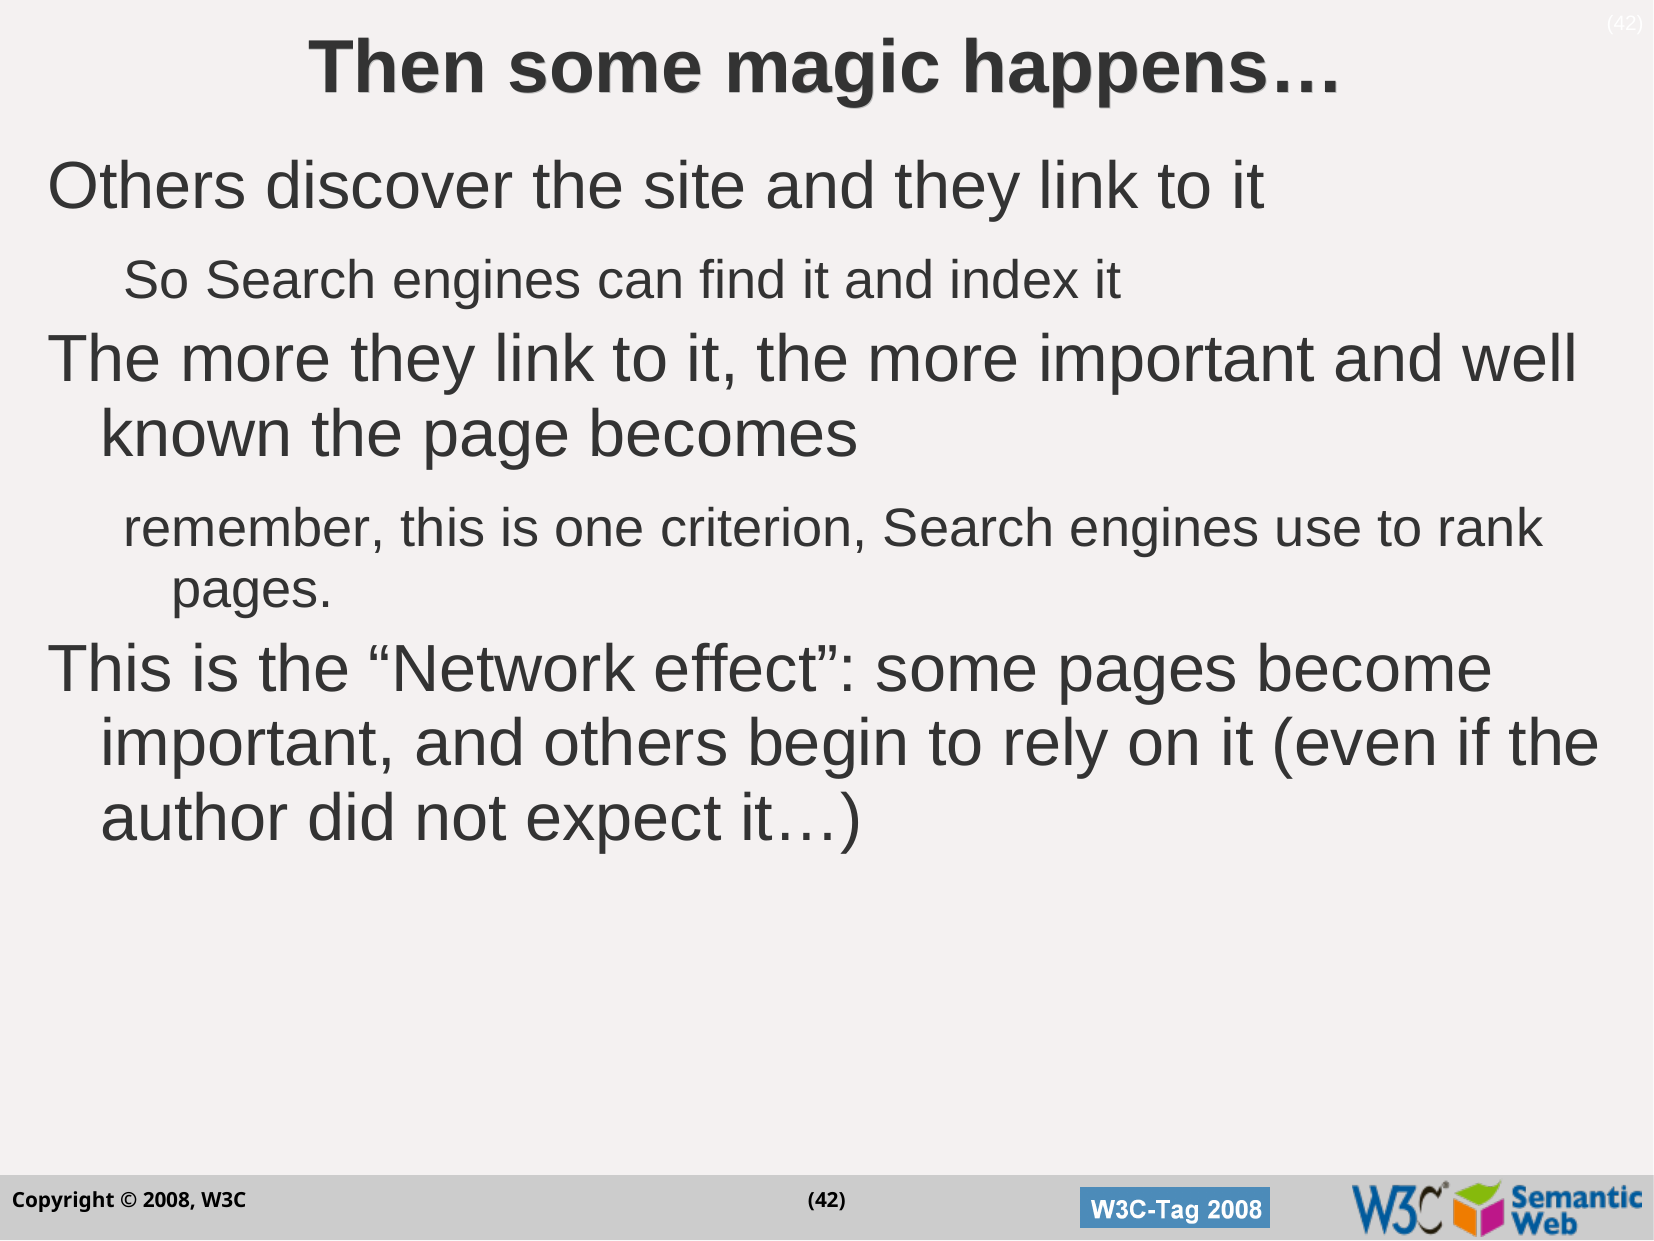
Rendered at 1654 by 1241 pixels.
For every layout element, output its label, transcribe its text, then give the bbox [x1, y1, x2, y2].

list Others discover the site and they link to it So Search engines can find it and index it The more they link to it, the more important and well known the page becomes remember, this is one criterion, Search engines use to rank pages. This is the “Network effect”: some pages become important, and others begin to rely on it (even if the author did not expect it…) [29, 147, 1624, 1134]
picture [1080, 1187, 1270, 1228]
title Then some magic happens… [0, 5, 1654, 125]
picture [1352, 1178, 1642, 1237]
